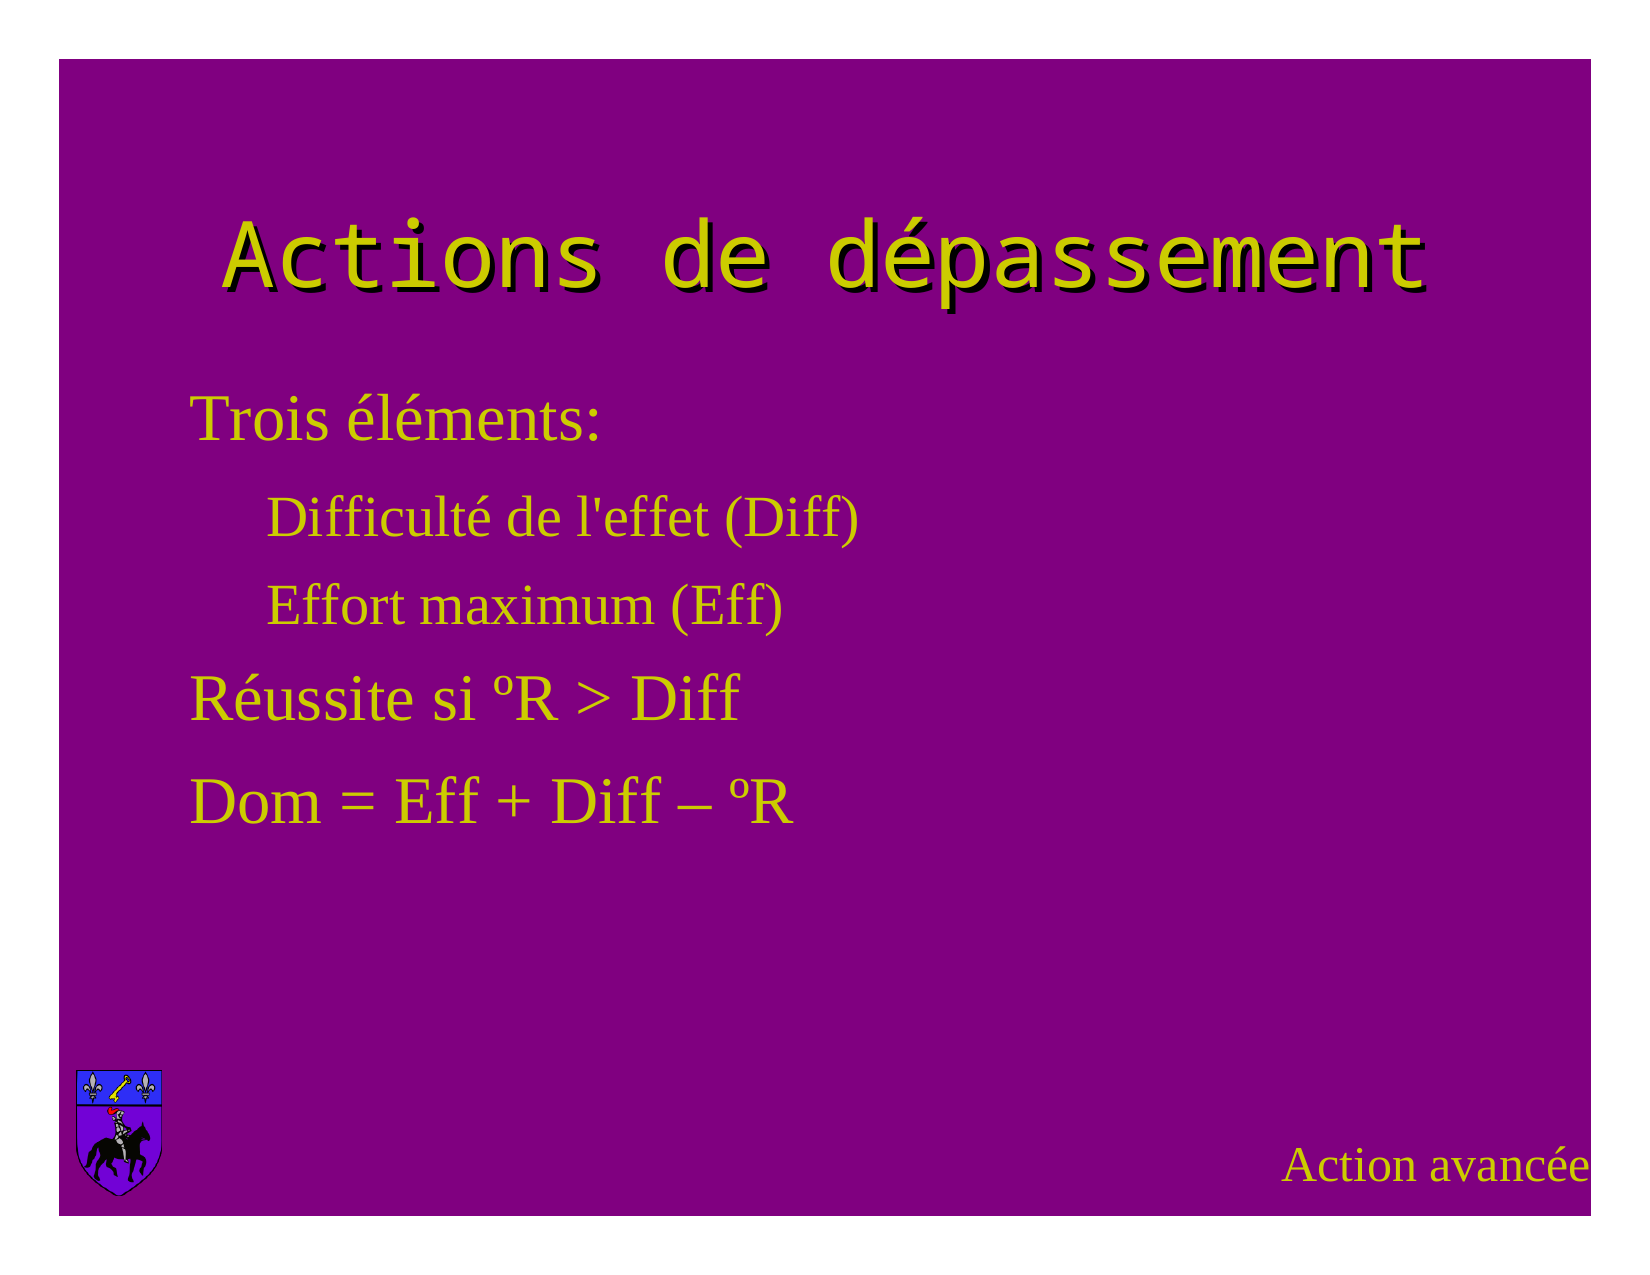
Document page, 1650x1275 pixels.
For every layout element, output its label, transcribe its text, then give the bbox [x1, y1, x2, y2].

text_box Action avancée [1196, 1136, 1592, 1194]
picture [76, 1070, 162, 1196]
list Trois éléments: Difficulté de l'effet (Diff) Effort maximum (Eff) Réussite si ºR > Diff Dom = Eff + Diff – ºR [171, 380, 1480, 1110]
title Actions de dépassement [171, 155, 1480, 349]
